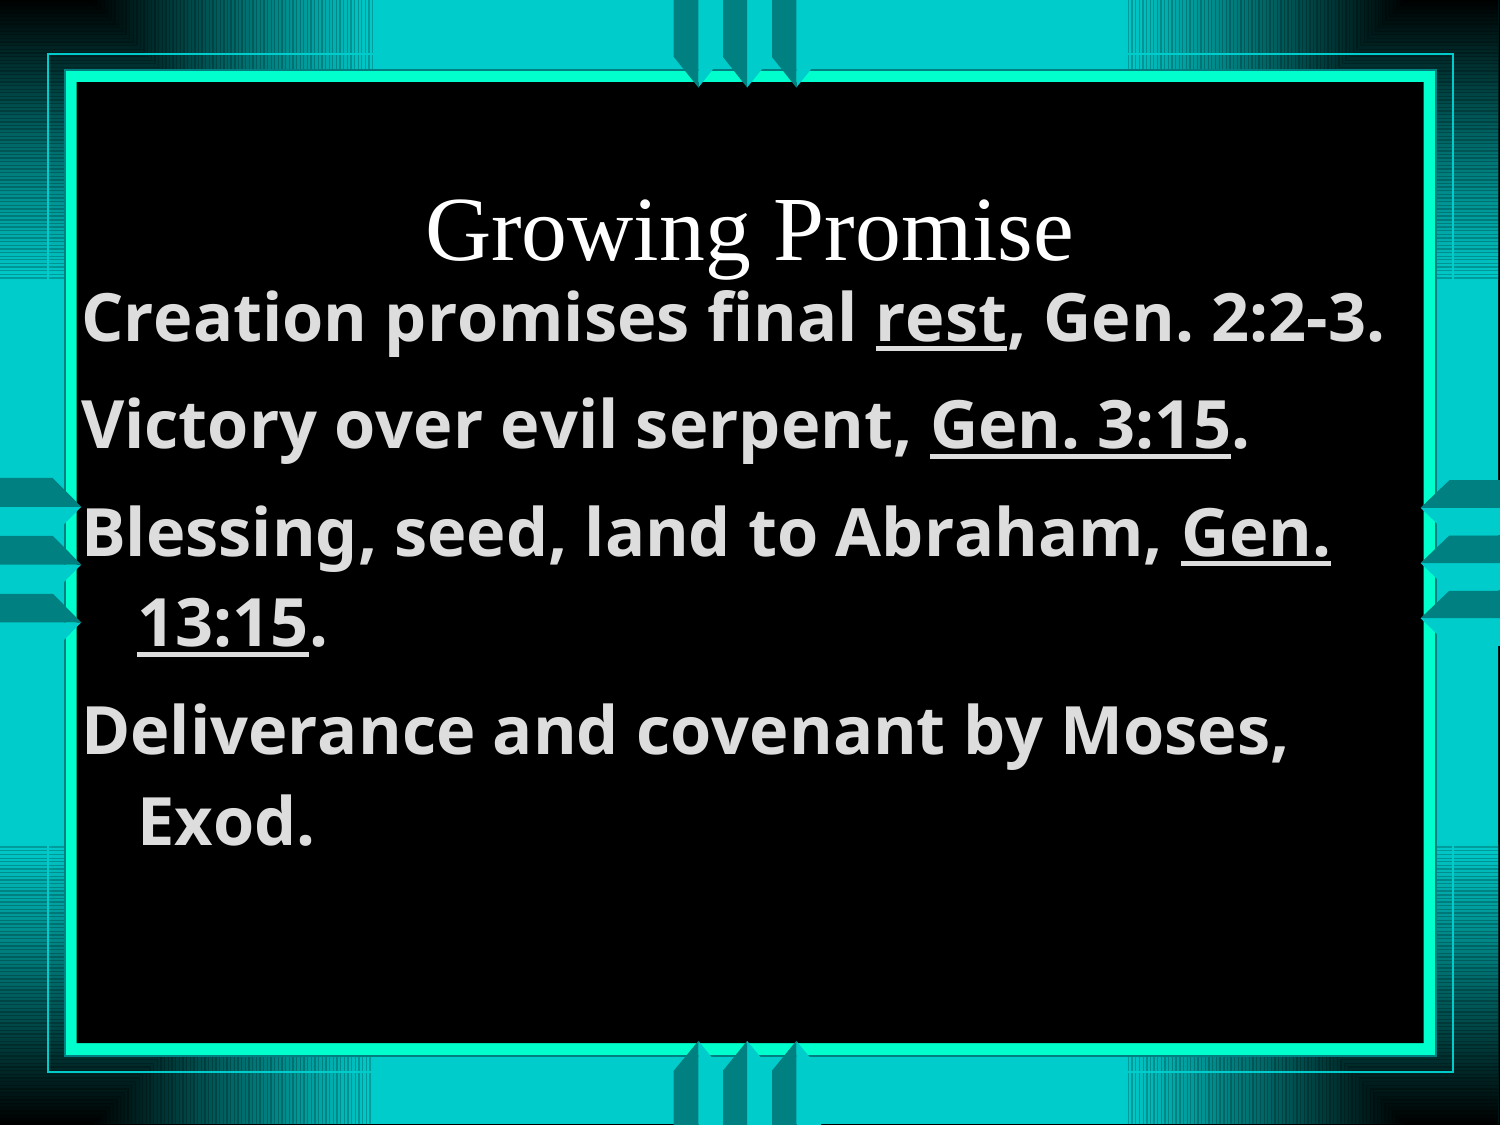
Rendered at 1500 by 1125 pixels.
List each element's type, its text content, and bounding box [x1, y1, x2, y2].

list Creation promises final rest, Gen. 2:2-3. Victory over evil serpent, Gen. 3:15. Blessing, seed, land to Abraham, Gen. 13:15. Deliverance and covenant by Moses, Exod. [65, 262, 1435, 1013]
title Growing Promise [112, 99, 1388, 262]
